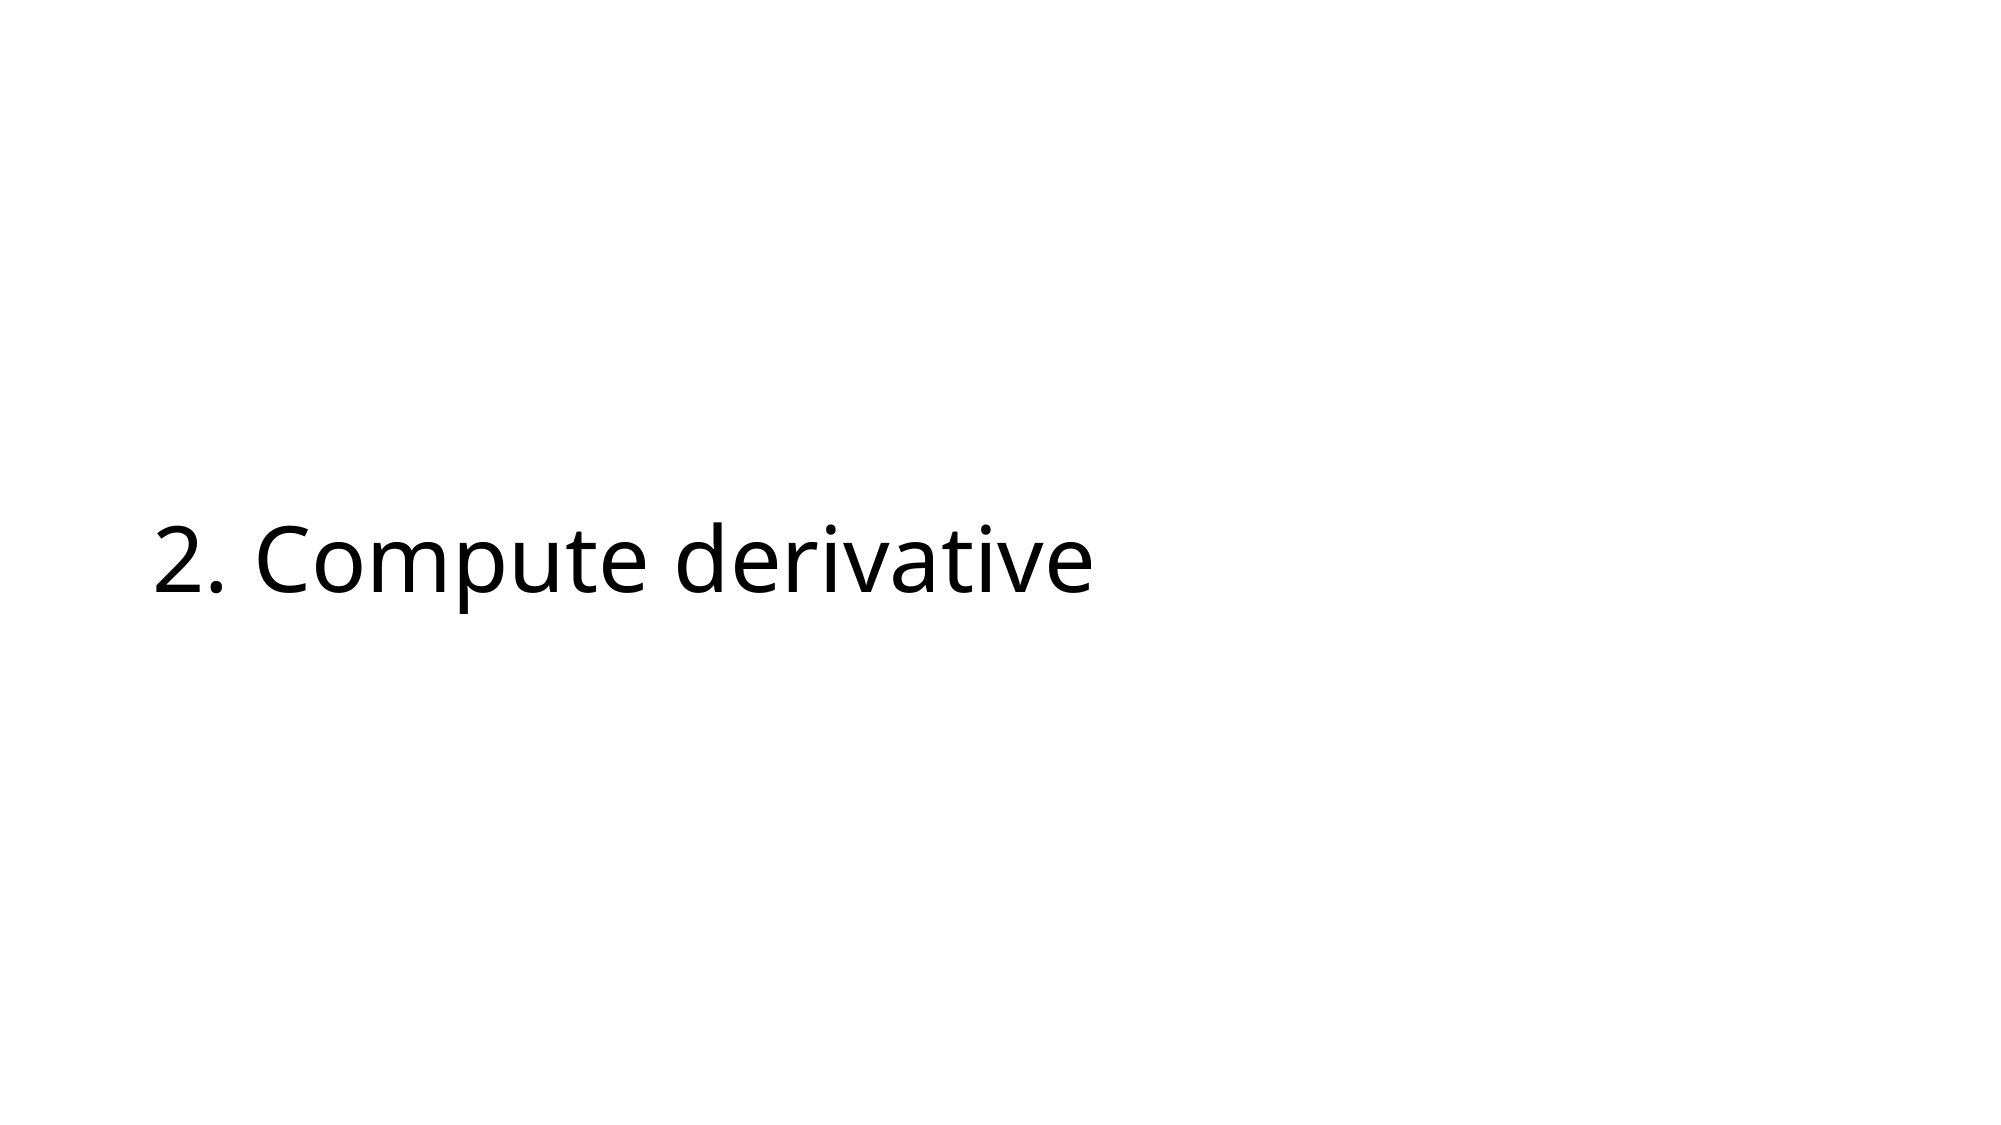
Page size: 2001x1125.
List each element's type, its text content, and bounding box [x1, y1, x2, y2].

title 2. Compute derivative [137, 453, 1863, 672]
